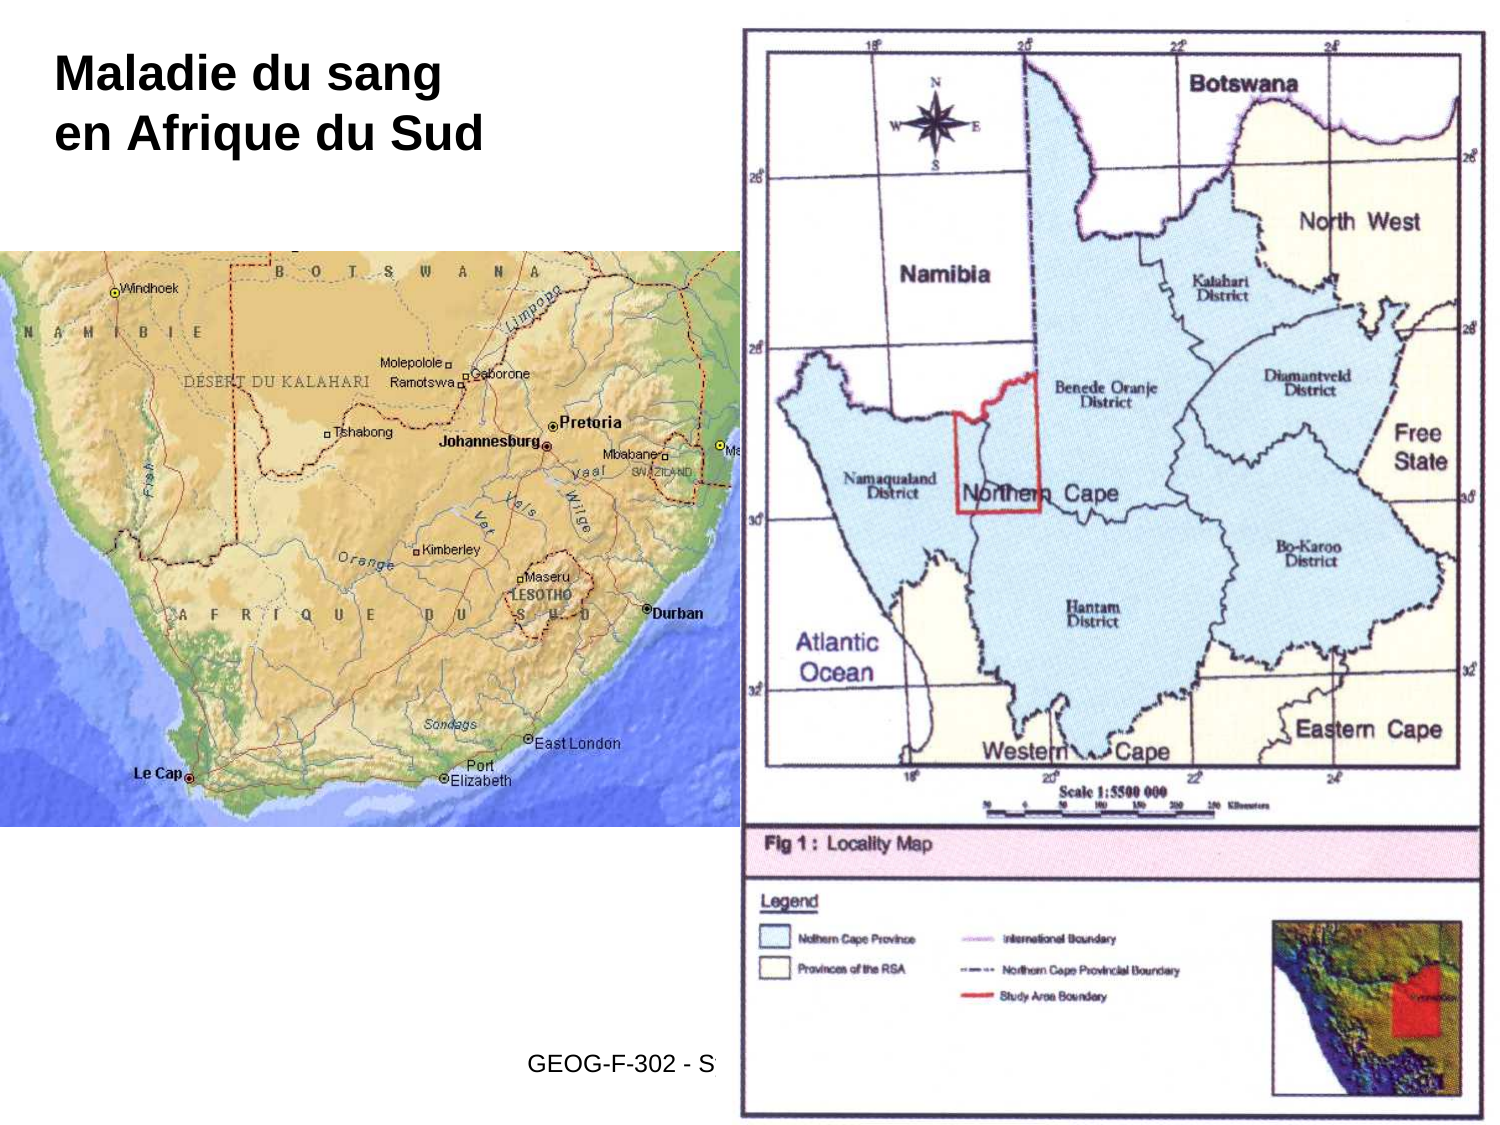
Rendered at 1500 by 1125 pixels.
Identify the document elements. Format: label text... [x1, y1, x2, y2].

picture [0, 12, 1500, 1125]
text_box GEOG-F-302 - Système d'Information Géographique - Eléonore WOLFF [512, 1025, 716, 1101]
title Maladie du sang en Afrique du Sud [39, 32, 1315, 169]
